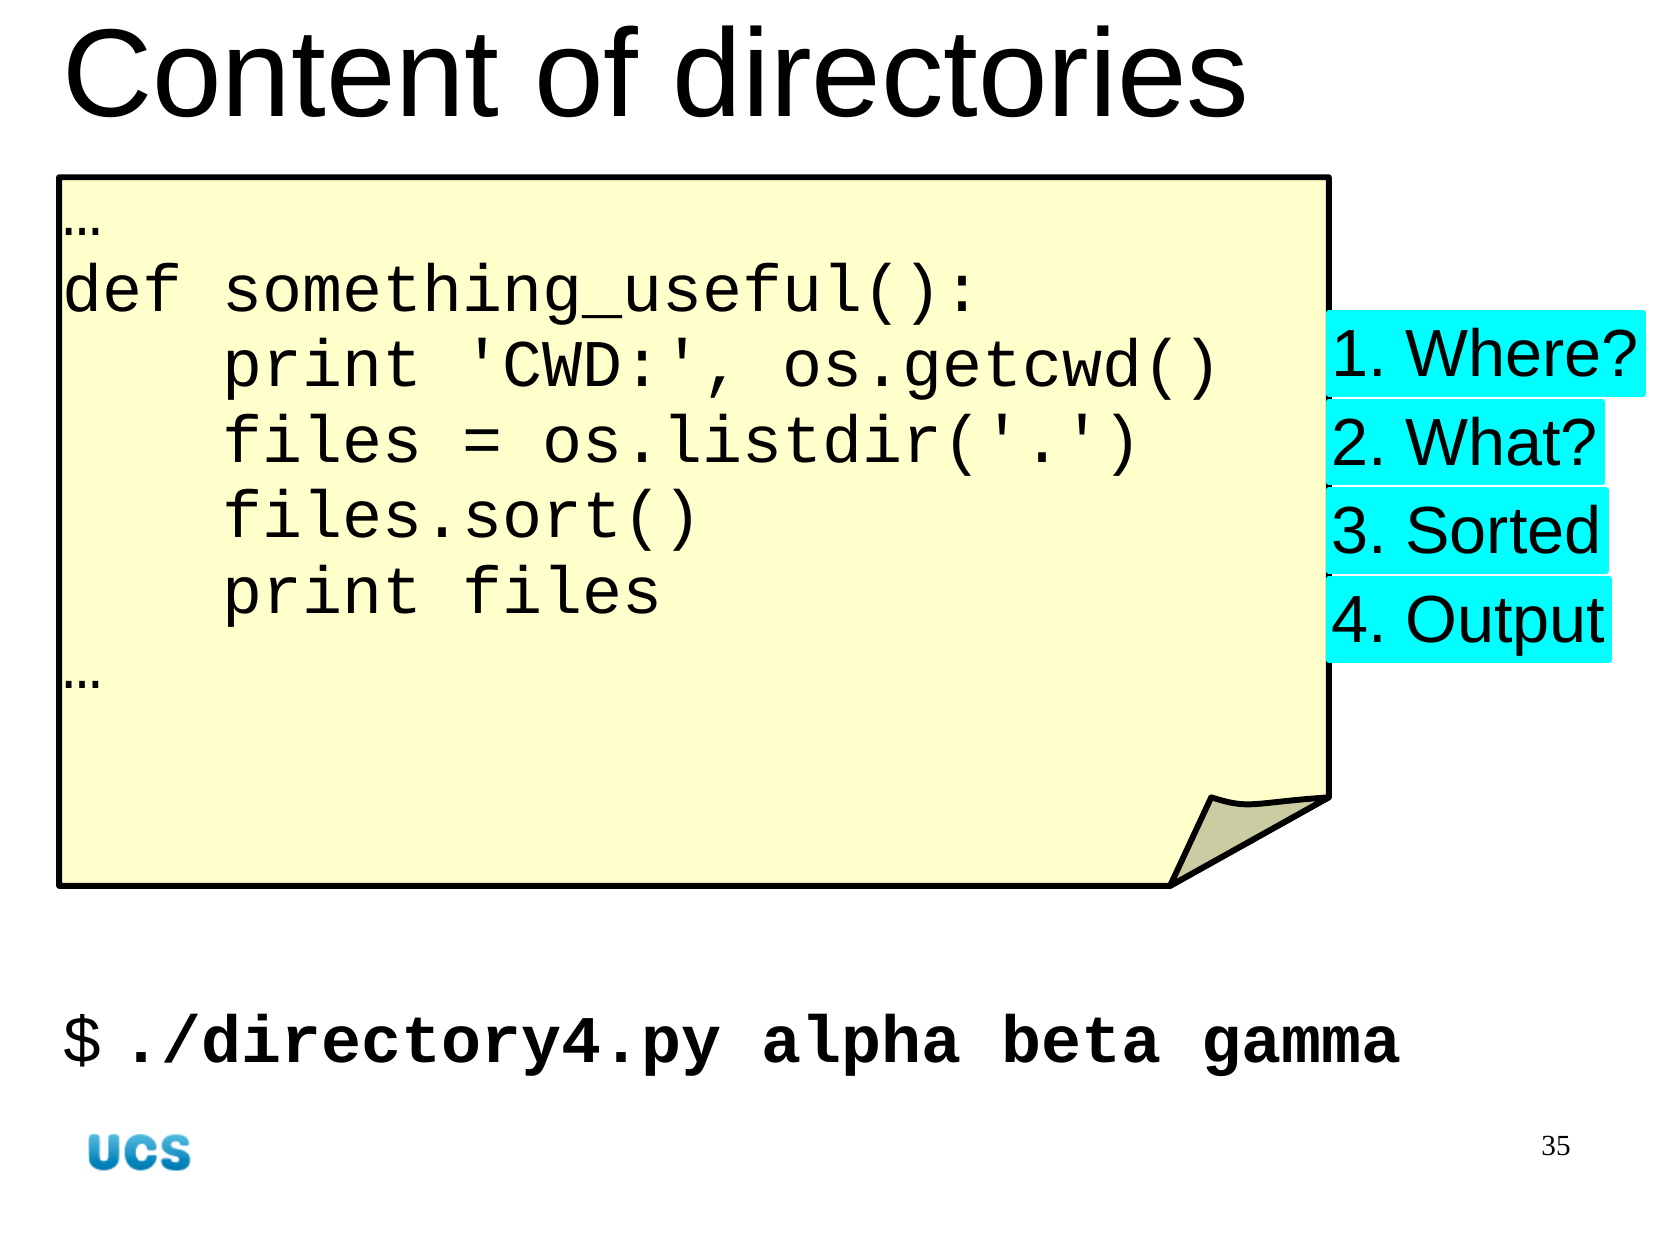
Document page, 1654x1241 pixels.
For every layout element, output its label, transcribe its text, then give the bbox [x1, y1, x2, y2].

text_box Content of directories [59, 0, 1254, 146]
text_box $ [59, 1003, 106, 1086]
text_box 2. What? [1328, 401, 1603, 483]
text_box 1. Where? [1328, 312, 1644, 394]
text_box 3. Sorted [1328, 490, 1606, 572]
text_box ./directory4.py alpha beta gamma [118, 1003, 1405, 1086]
text_box … def something_useful(): print 'CWD:', os.getcwd() files = os.listdir('.') files.sort() print files … [59, 177, 1329, 886]
text_box 4. Output [1328, 578, 1610, 660]
picture [88, 1133, 191, 1172]
